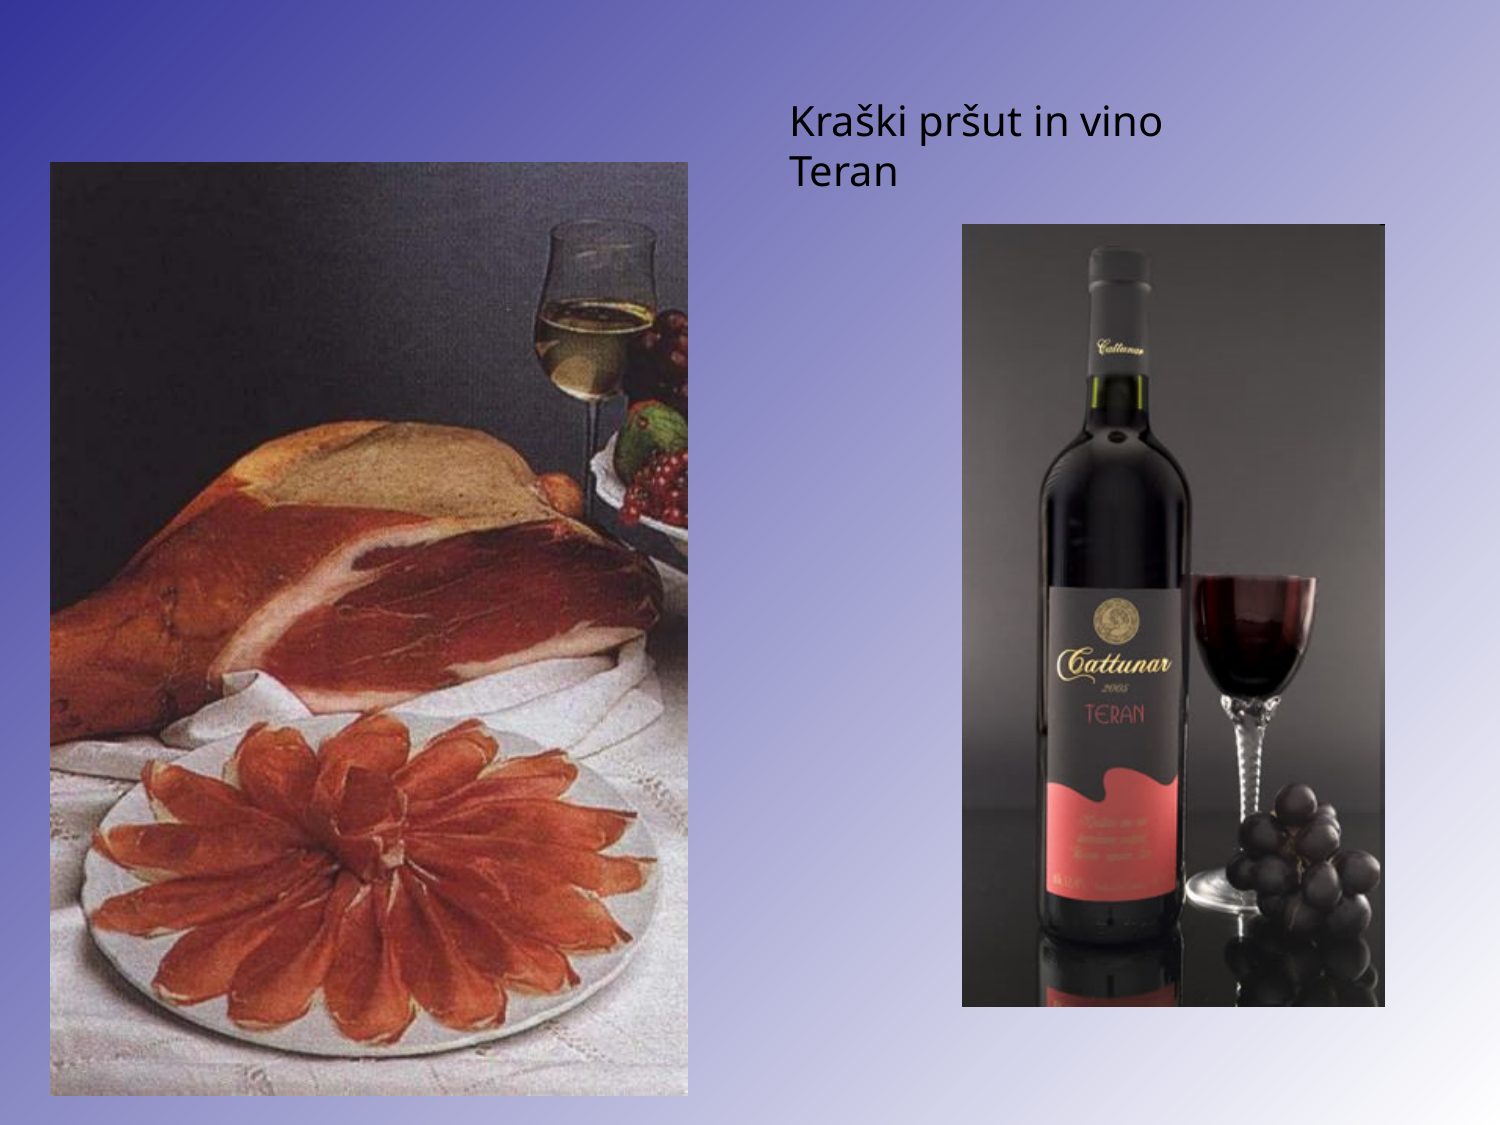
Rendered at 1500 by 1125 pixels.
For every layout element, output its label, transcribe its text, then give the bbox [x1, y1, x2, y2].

picture [50, 162, 688, 1096]
picture [962, 224, 1385, 1007]
text_box Kraški pršut in vino Teran [774, 87, 1213, 203]
